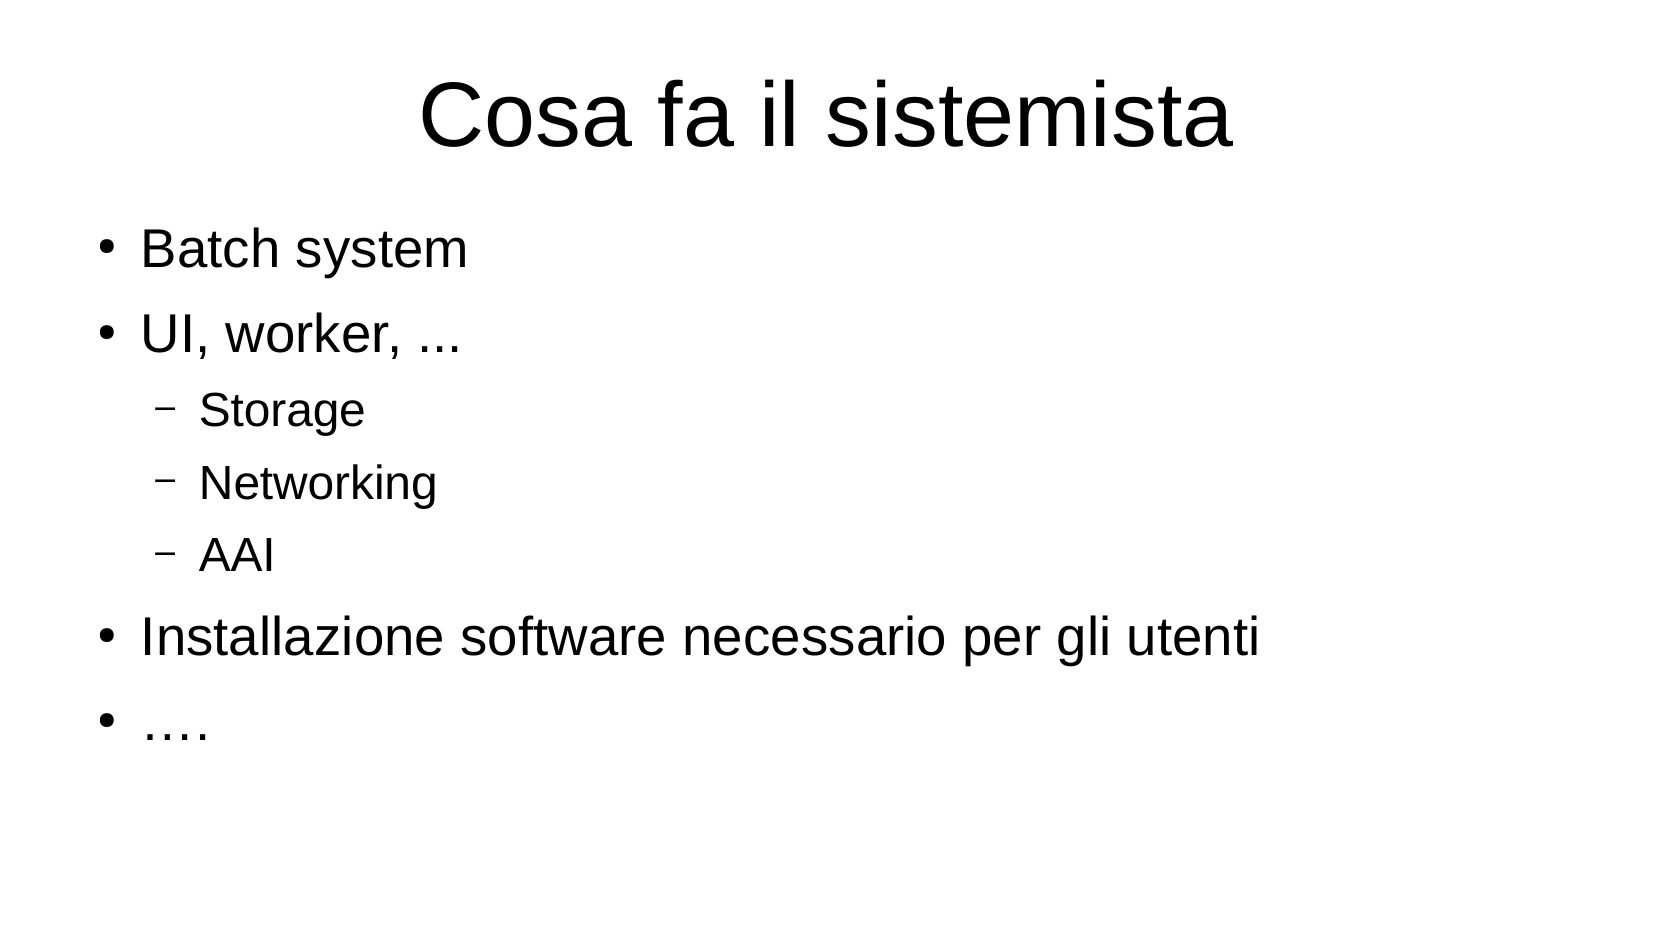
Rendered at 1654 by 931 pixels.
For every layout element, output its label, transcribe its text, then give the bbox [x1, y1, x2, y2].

list Batch system UI, worker, ... Storage Networking AAI Installazione software necessario per gli utenti …. [82, 217, 1571, 758]
title Cosa fa il sistemista [82, 37, 1571, 193]
